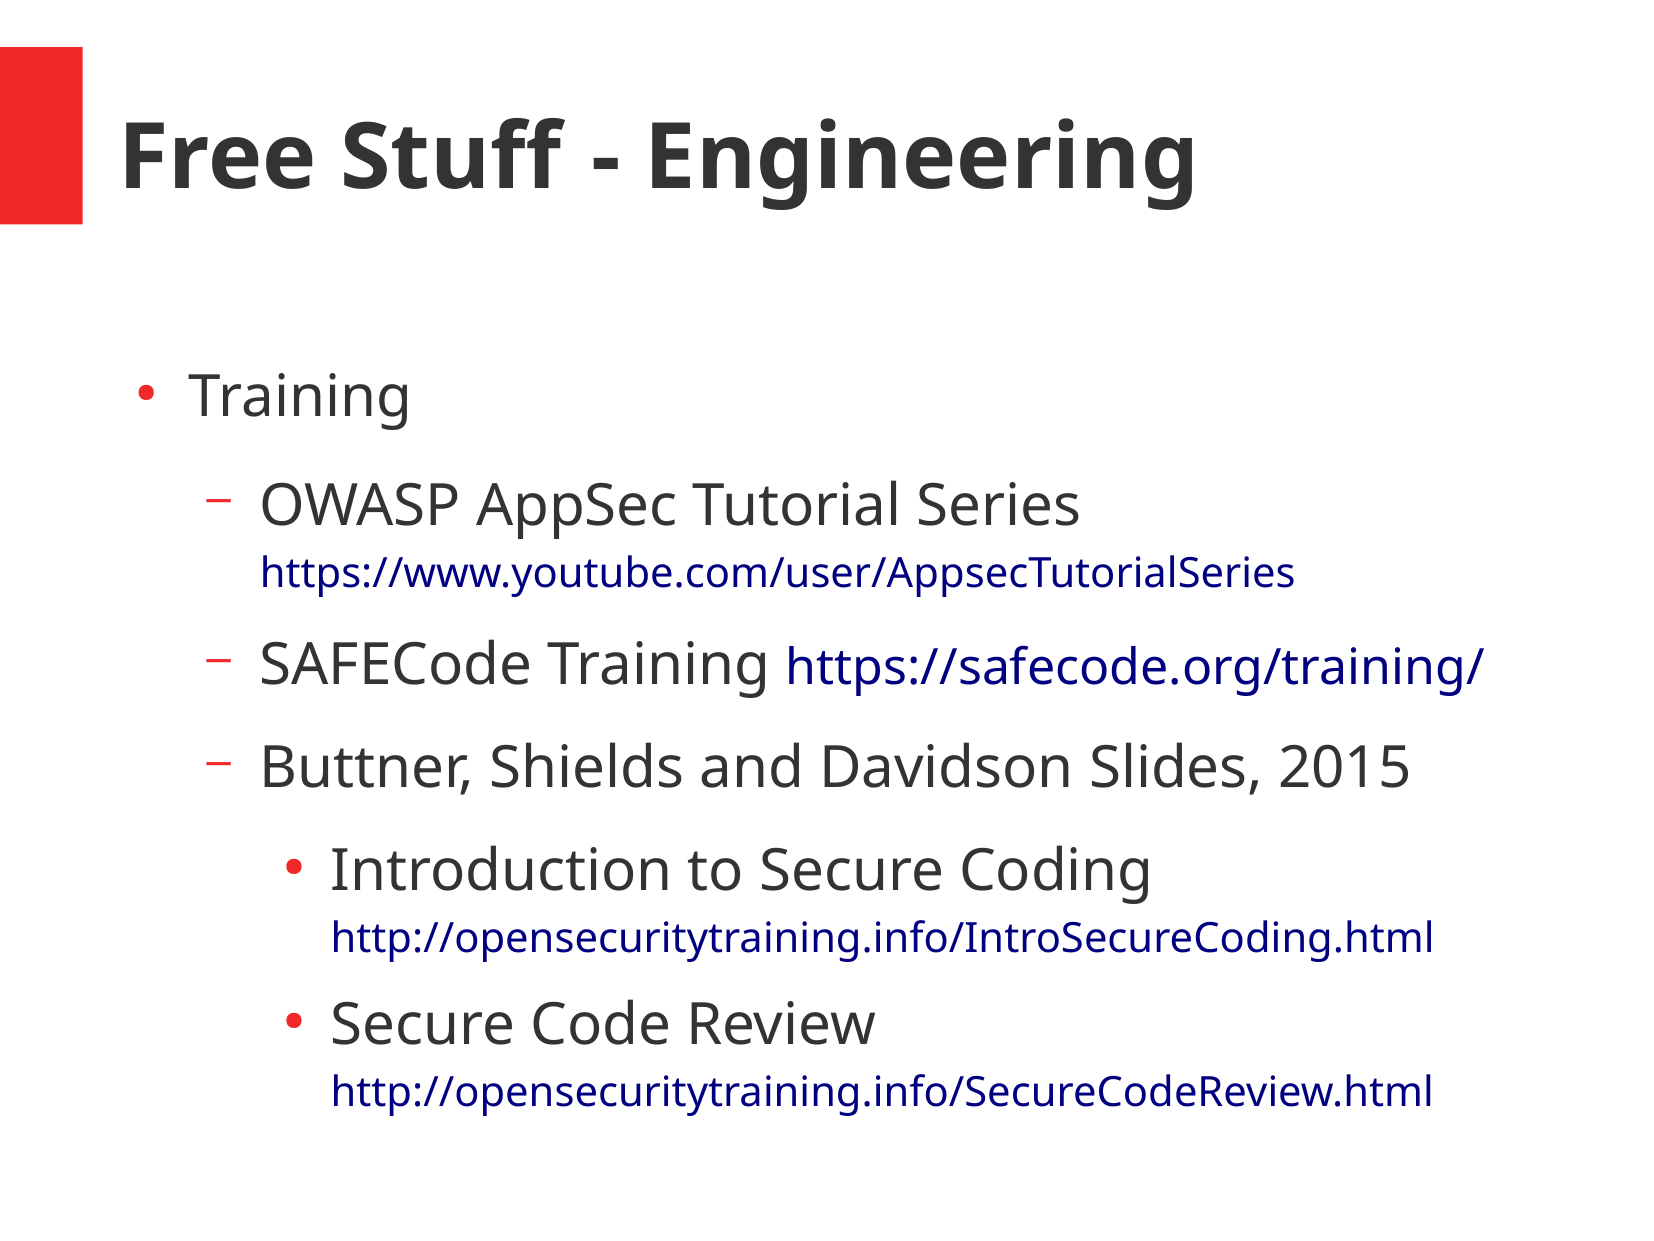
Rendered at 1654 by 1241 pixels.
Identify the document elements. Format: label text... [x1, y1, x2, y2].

title Free Stuff - Engineering [118, 49, 1571, 257]
list Training OWASP AppSec Tutorial Series https://www.youtube.com/user/AppsecTutorialSeries SAFECode Training https://safecode.org/training/ Buttner, Shields and Davidson Slides, 2015 Introduction to Secure Coding http://opensecuritytraining.info/IntroSecureCoding.html Secure Code Review http://opensecuritytraining.info/SecureCodeReview.html [118, 354, 1536, 1074]
